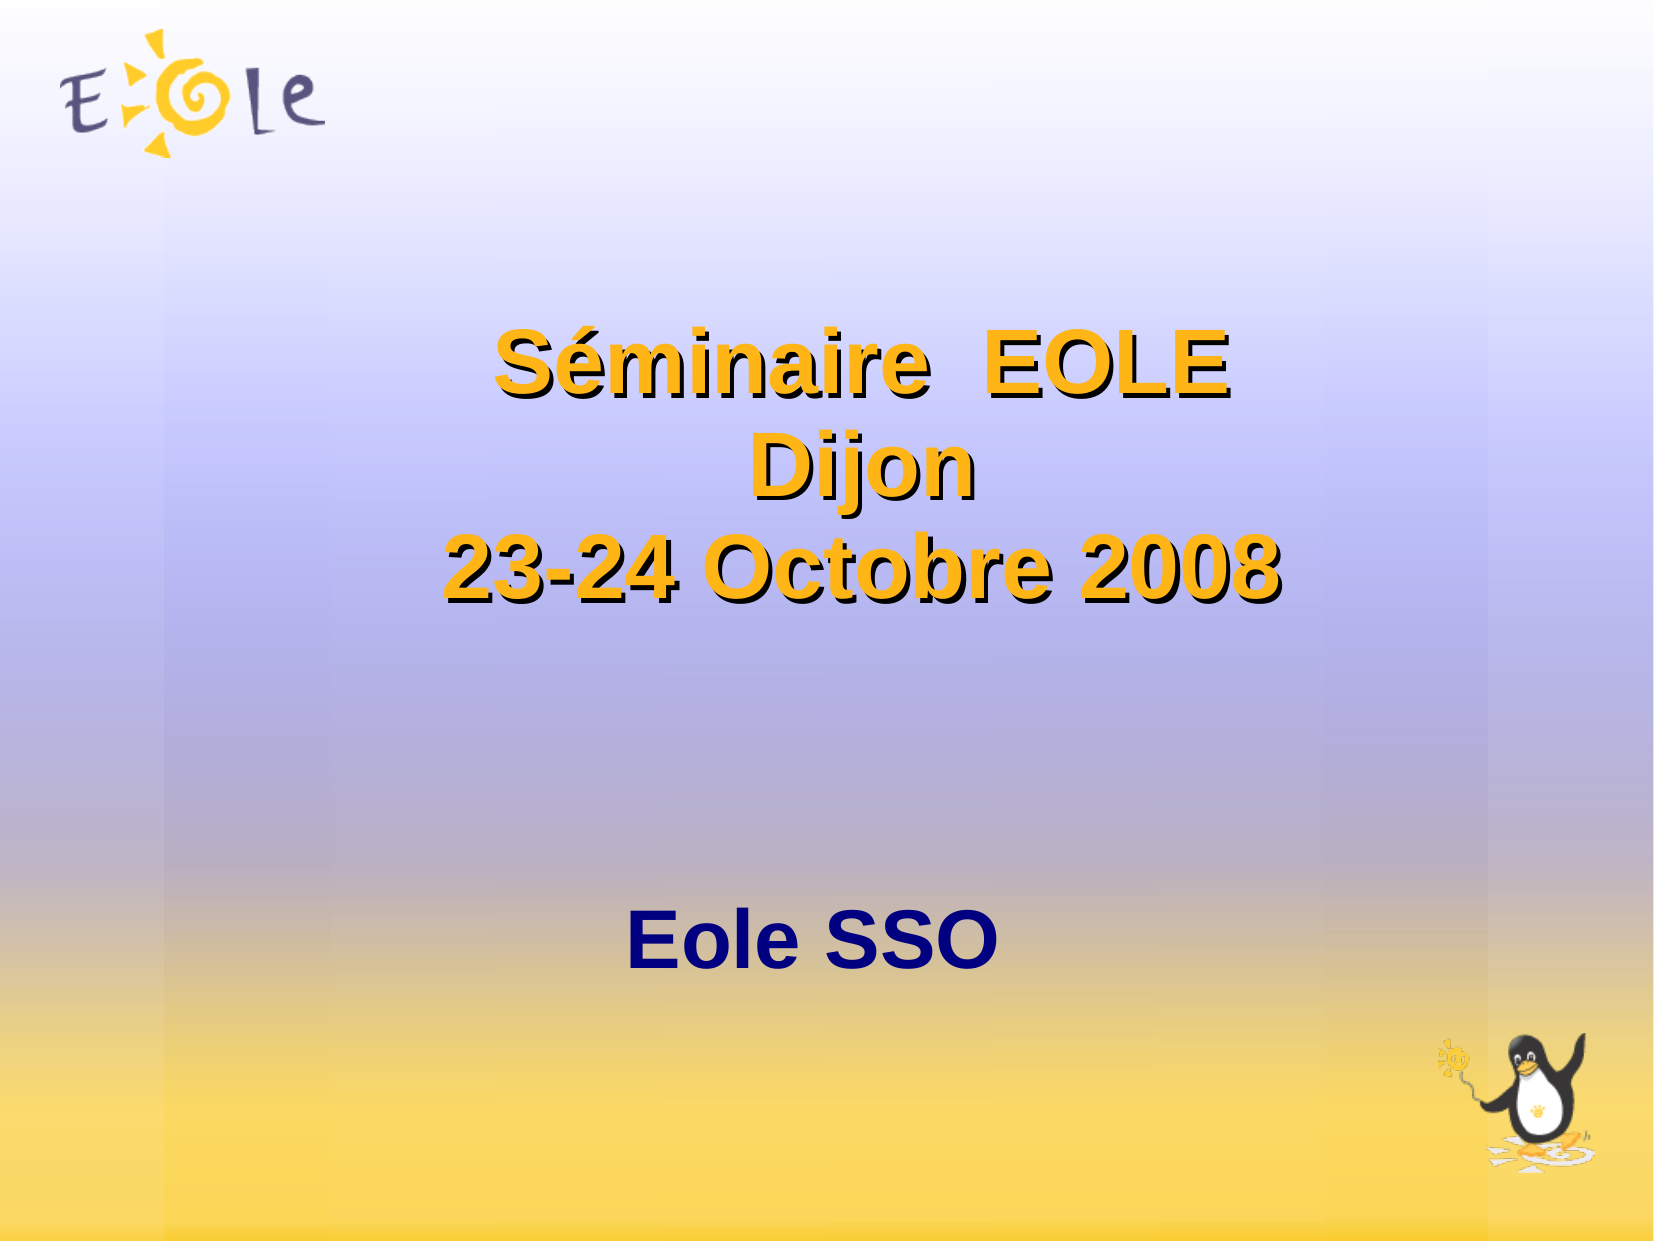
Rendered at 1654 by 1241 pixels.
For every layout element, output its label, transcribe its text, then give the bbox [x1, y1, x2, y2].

picture [0, 0, 1654, 1241]
title Séminaire EOLE Dijon 23-24 Octobre 2008 [118, 191, 1607, 739]
text_box Eole SSO [610, 885, 1016, 1004]
